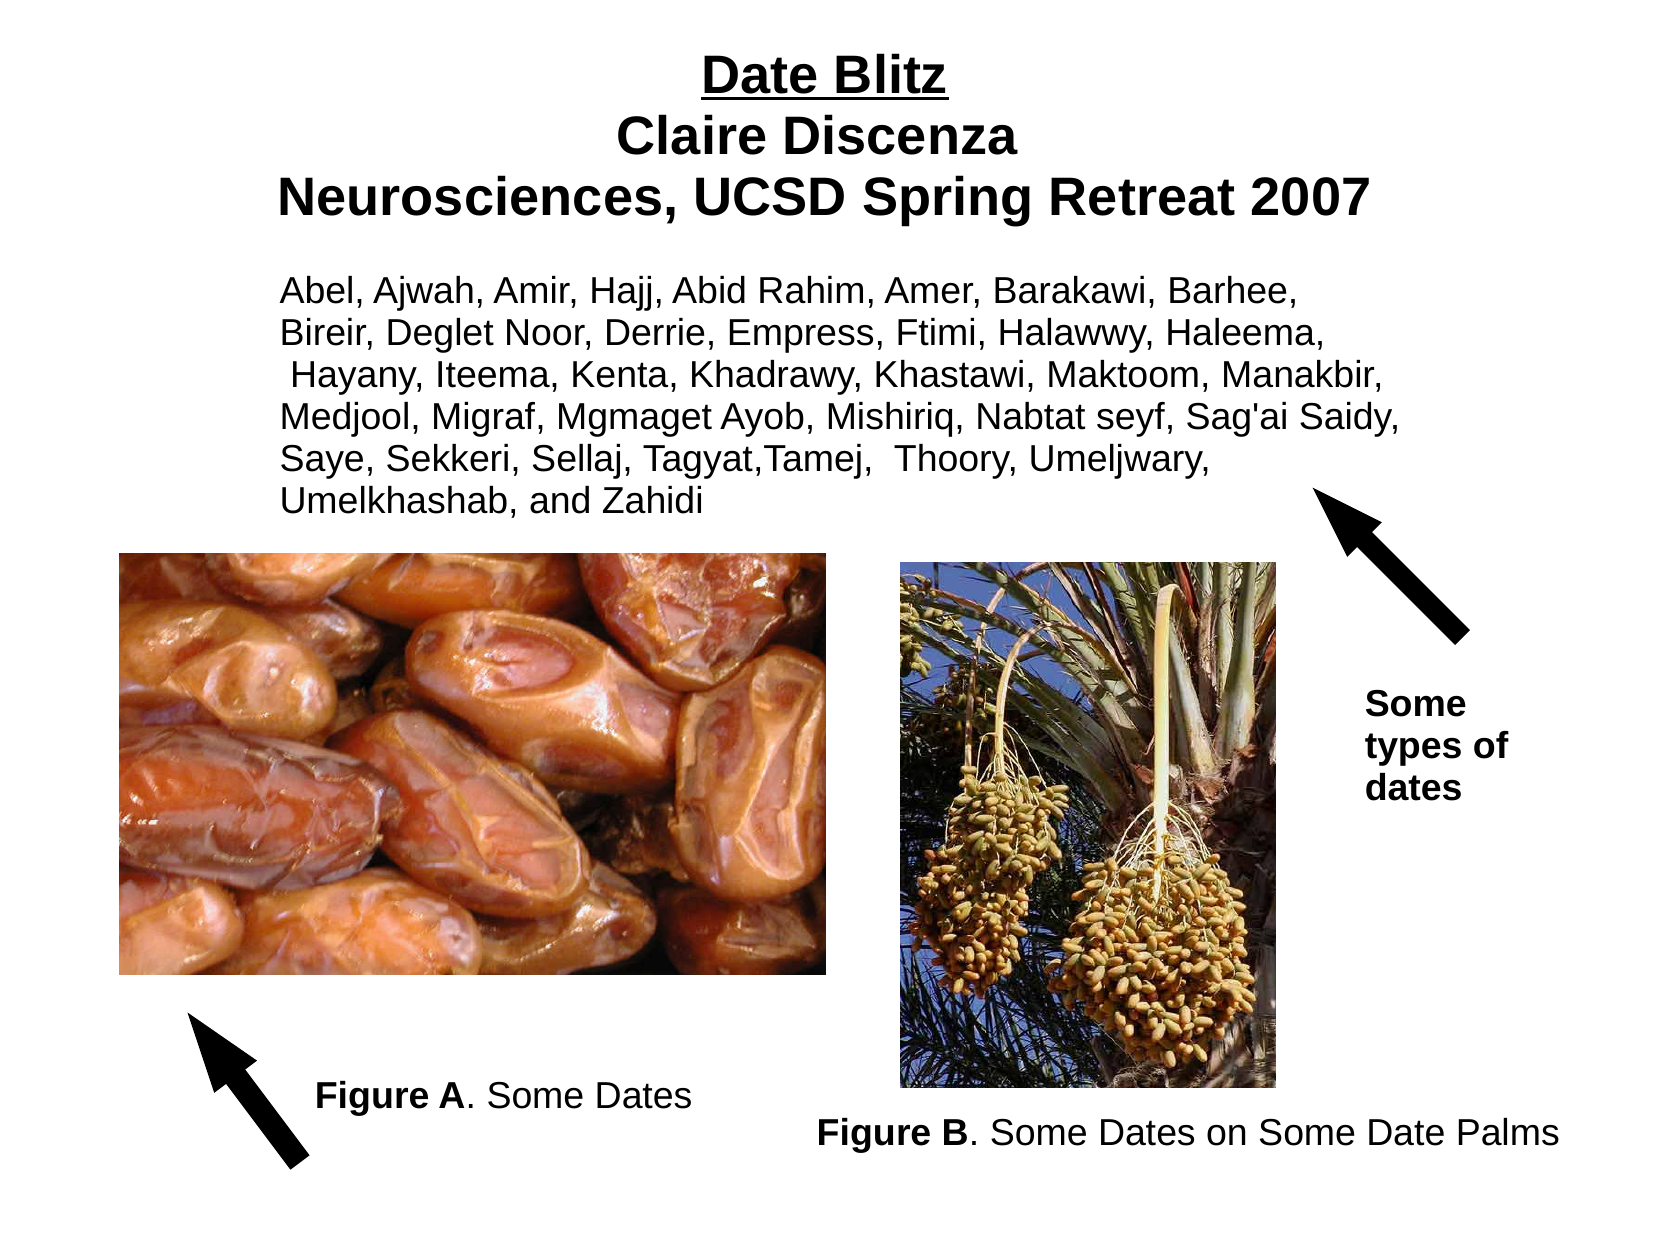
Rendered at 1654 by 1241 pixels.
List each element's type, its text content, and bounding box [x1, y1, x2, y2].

text_box Figure A. Some Dates [300, 1066, 826, 1126]
text_box Date Blitz Claire Discenza Neurosciences, UCSD Spring Retreat 2007 [262, 37, 1388, 239]
text_box Some types of dates [1350, 675, 1576, 820]
picture [900, 562, 1276, 1088]
text_box Abel, Ajwah, Amir, Hajj, Abid Rahim, Amer, Barakawi, Barhee, Bireir, Deglet Noor, Derrie, Empress, Ftimi, Halawwy, Haleema, Hayany, Iteema, Kenta, Khadrawy, Khastawi, Maktoom, Manakbir, Medjool, Migraf, Mgmaget Ayob, Mishiriq, Nabtat seyf, Sag'ai Saidy, Saye, Sekkeri, Sellaj, Tagyat,Tamej, Thoory, Umeljwary, Umelkhashab, and Zahidi [264, 262, 1426, 530]
picture [119, 553, 826, 976]
text_box Figure B. Some Dates on Some Date Palms [801, 1104, 1576, 1163]
